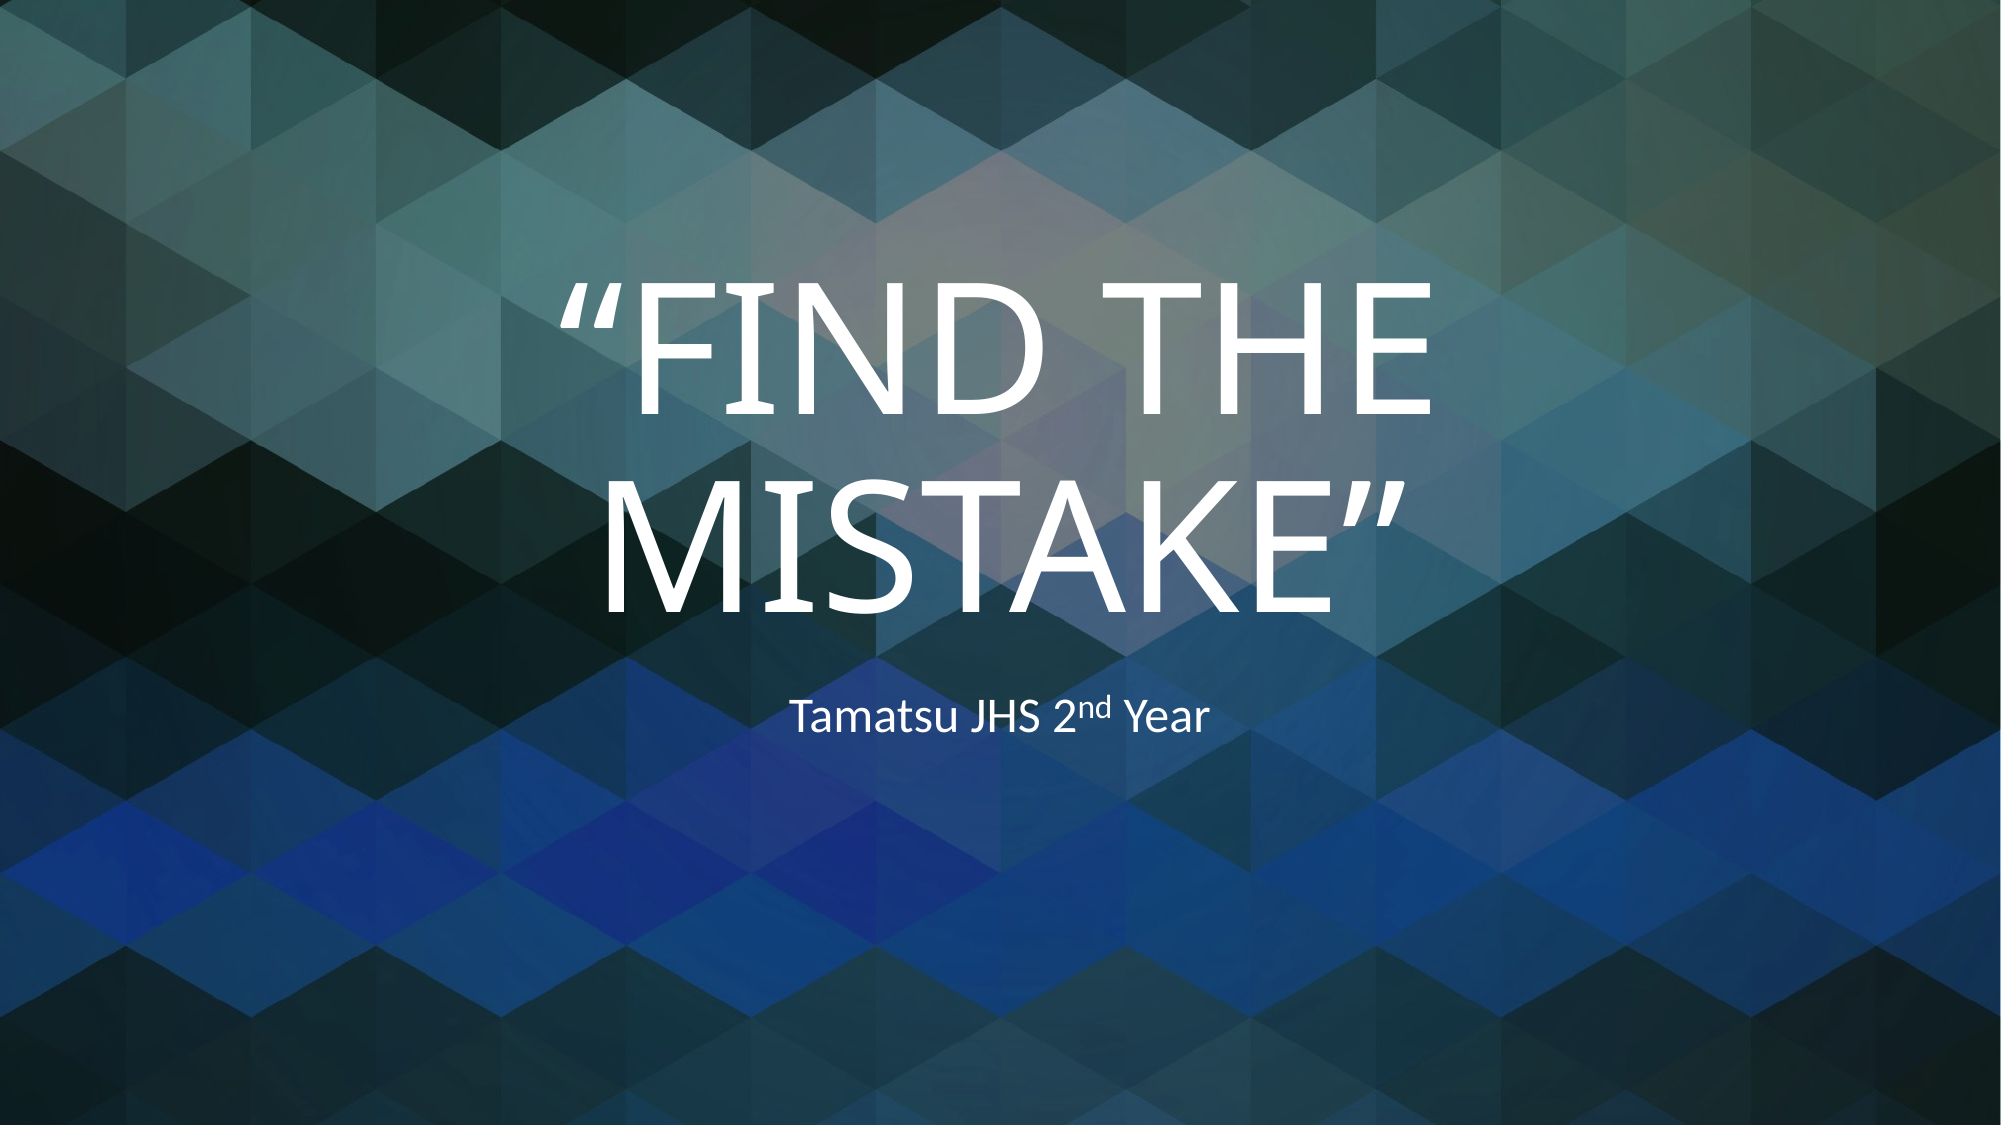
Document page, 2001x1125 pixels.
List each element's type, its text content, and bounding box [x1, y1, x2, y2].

picture [0, 0, 2000, 1125]
subtitle Tamatsu JHS 2nd Year [249, 682, 1750, 863]
title “FIND THE MISTAKE” [249, 184, 1750, 660]
